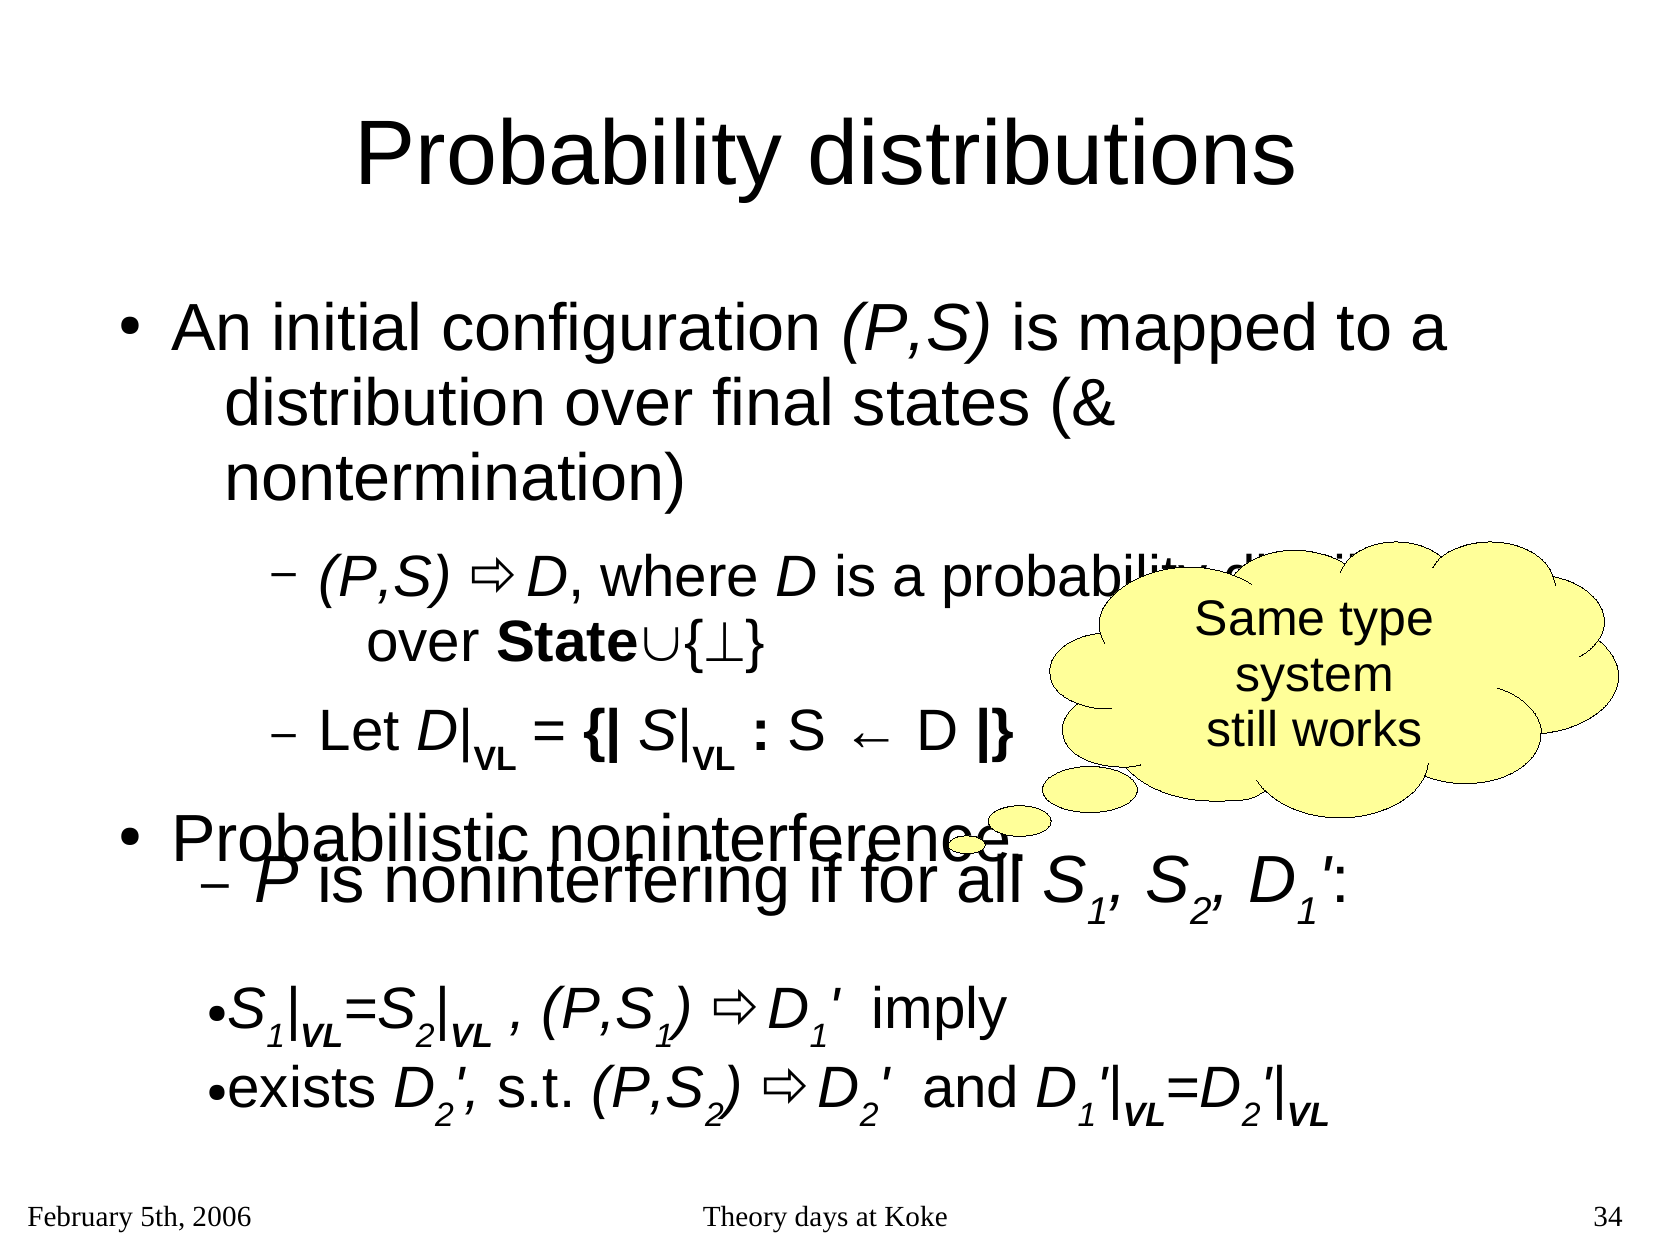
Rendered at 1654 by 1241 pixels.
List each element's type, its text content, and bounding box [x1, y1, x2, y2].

text_box Same type system still works [988, 805, 1052, 837]
text_box Same type system still works [1049, 541, 1619, 818]
title Probability distributions [82, 49, 1571, 257]
text_box Same type system still works [948, 835, 986, 854]
text_box P is noninterfering if for all S1, S2, D1': [150, 834, 1381, 941]
list An initial configuration (P,S) is mapped to a distribution over final states (& nontermination) (P,S) D, where D is a probability distribution over State∪{⊥} Let D|VL = {| S|VL : S ← D |} Probabilistic noninterference: [82, 290, 1571, 833]
text_box S1|VL=S2|VL , (P,S1) D1' imply exists D2', s.t. (P,S2) D2' and D1'|VL=D2'|VL [191, 968, 1443, 1143]
text_box Same type system still works [1042, 766, 1138, 813]
